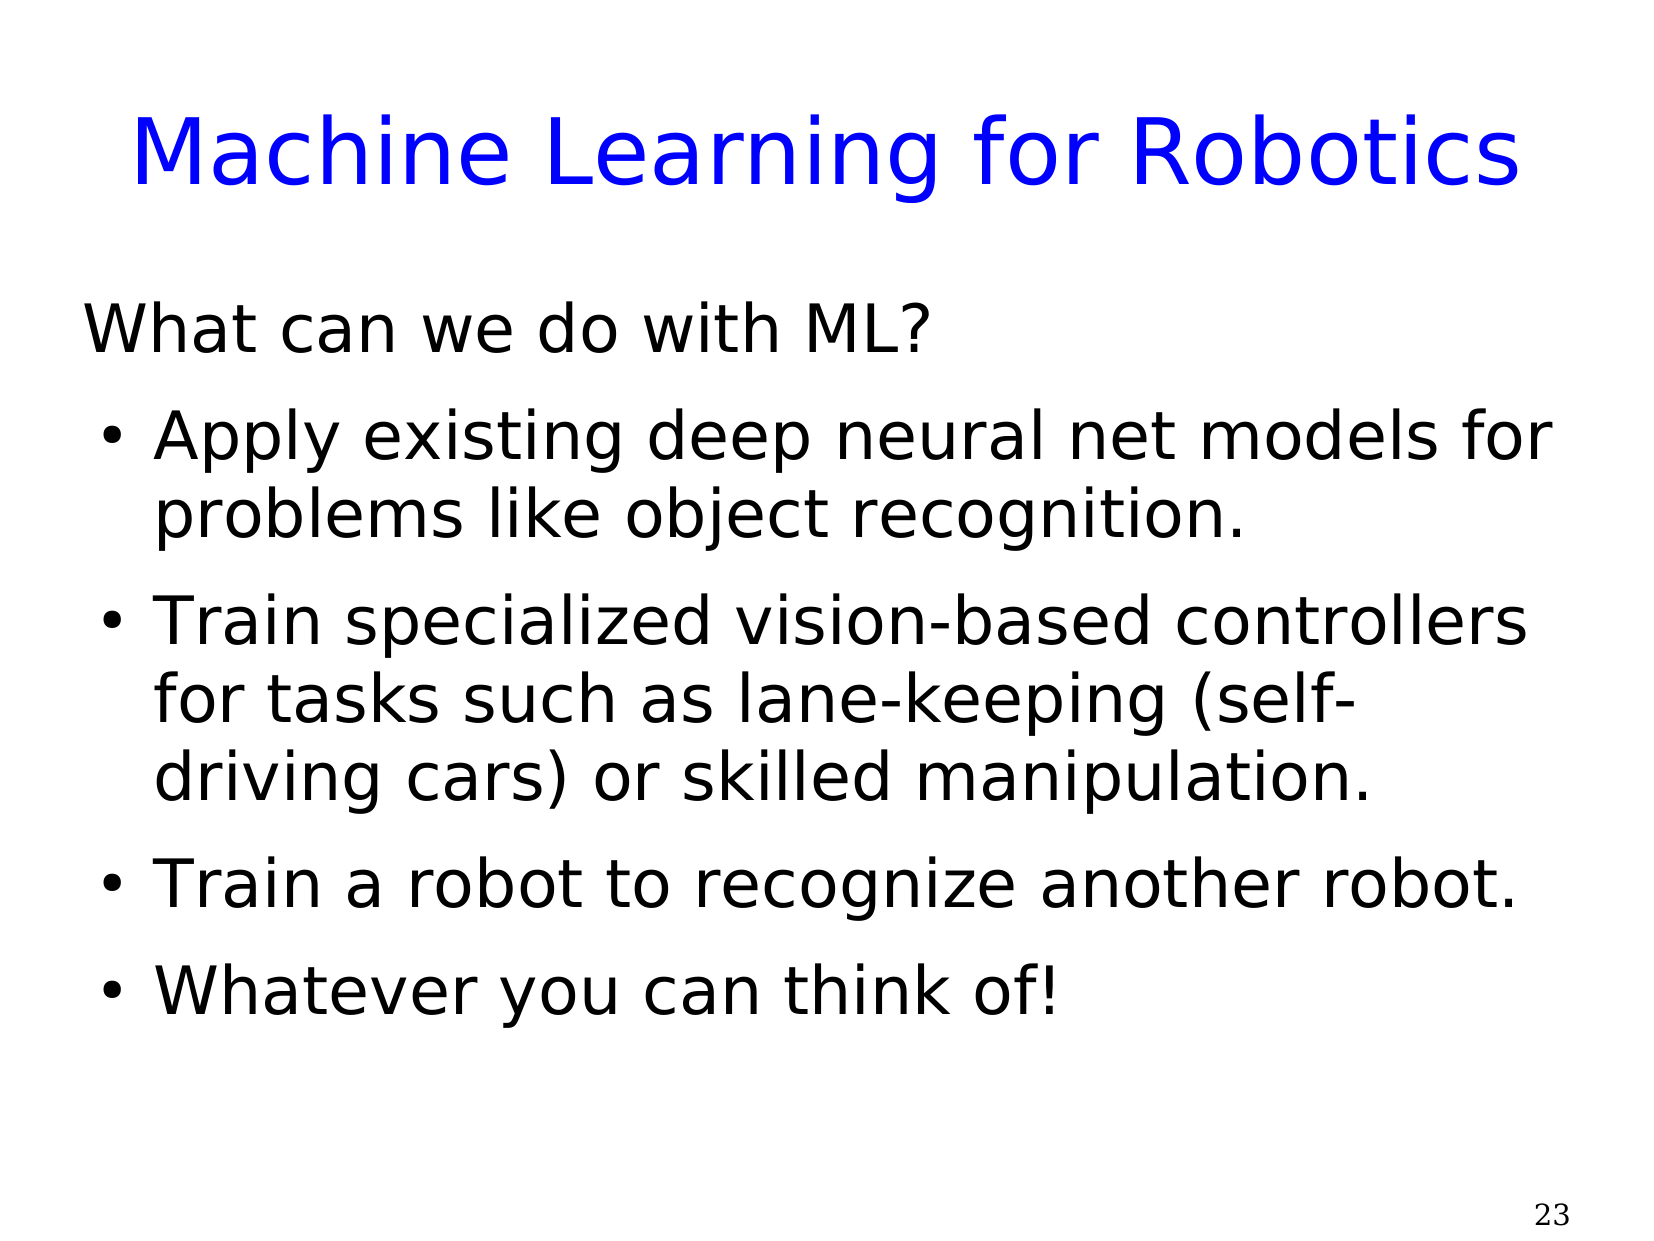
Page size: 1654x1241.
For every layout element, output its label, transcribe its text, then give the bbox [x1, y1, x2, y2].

title Machine Learning for Robotics [82, 49, 1571, 257]
list What can we do with ML? Apply existing deep neural net models for problems like object recognition. Train specialized vision-based controllers for tasks such as lane-keeping (self-driving cars) or skilled manipulation. Train a robot to recognize another robot. Whatever you can think of! [82, 290, 1571, 1109]
